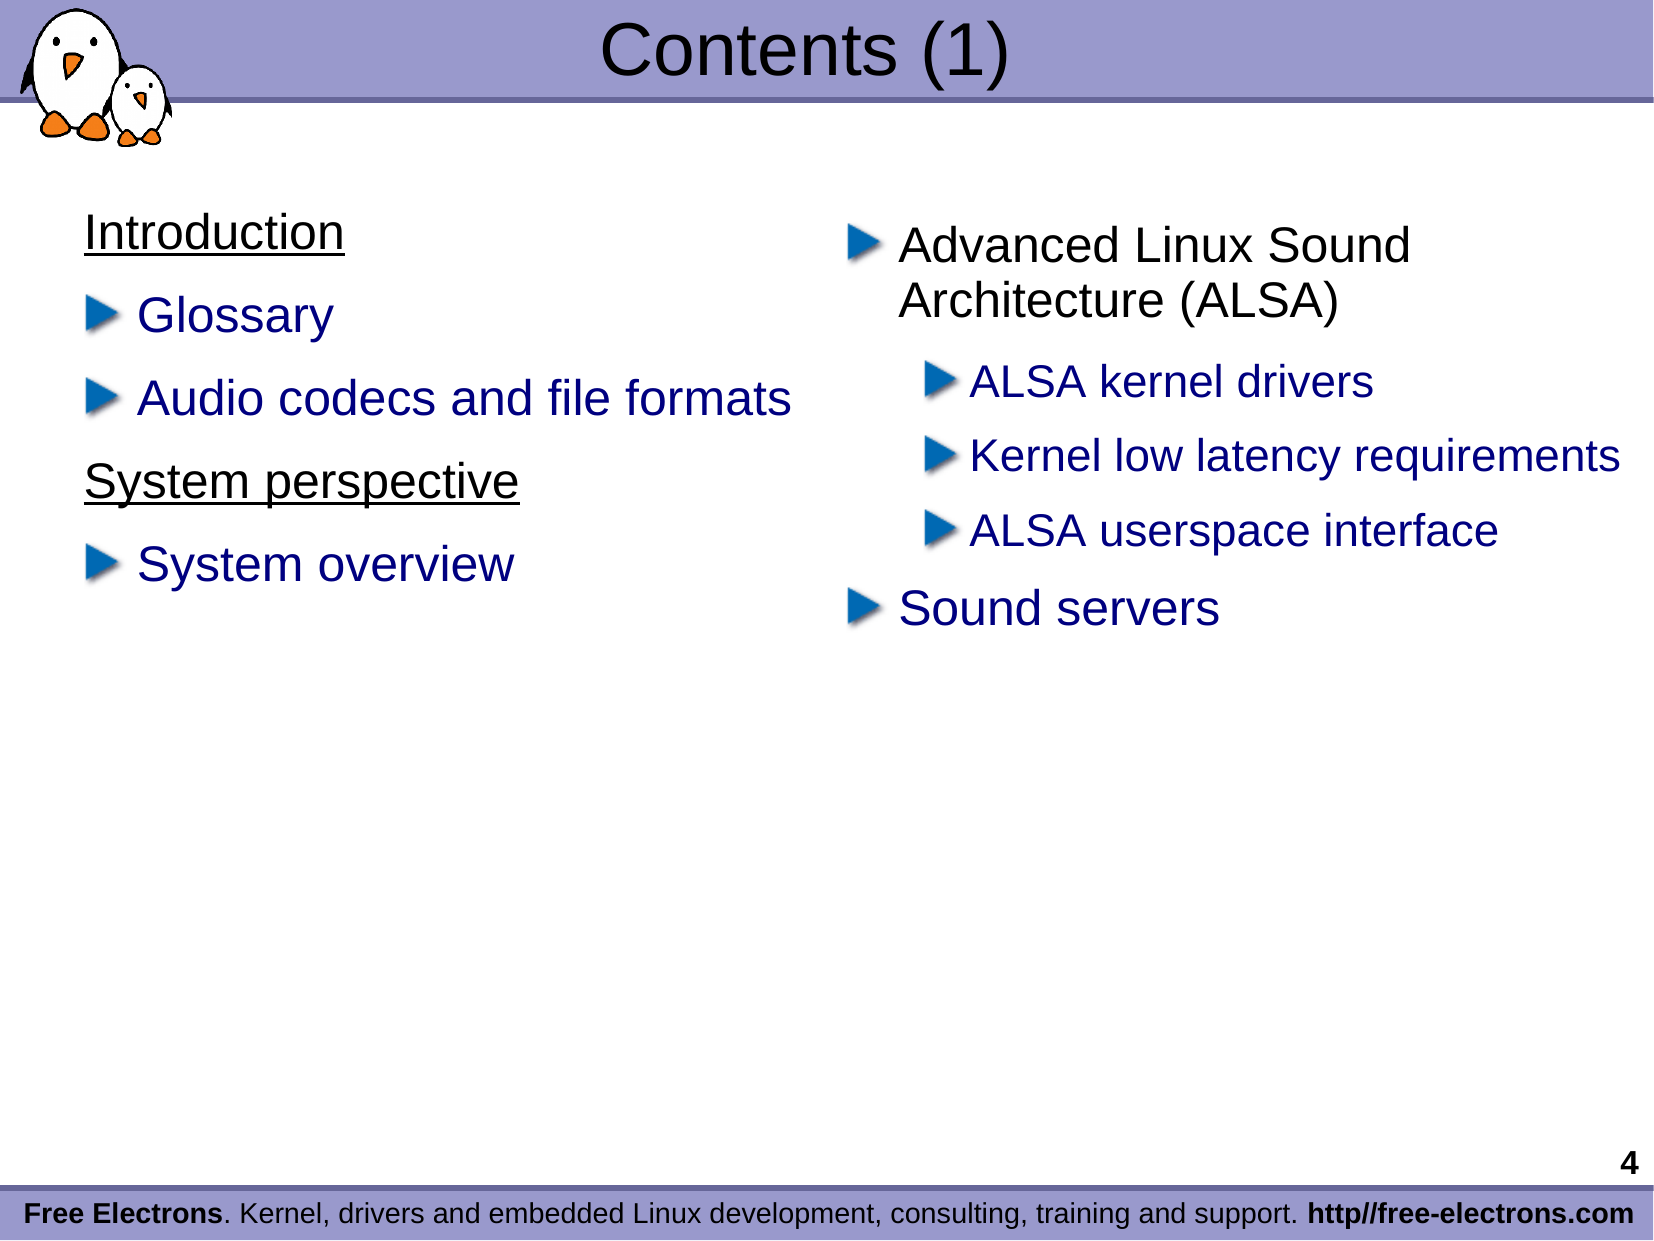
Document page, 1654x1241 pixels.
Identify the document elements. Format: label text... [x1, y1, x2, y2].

list Introduction Glossary Audio codecs and file formats System perspective System overview [66, 204, 797, 895]
list Advanced Linux Sound Architecture (ALSA) ALSA kernel drivers Kernel low latency requirements ALSA userspace interface Sound servers [827, 216, 1635, 1041]
picture [20, 8, 172, 147]
title Contents (1) [60, 0, 1551, 100]
